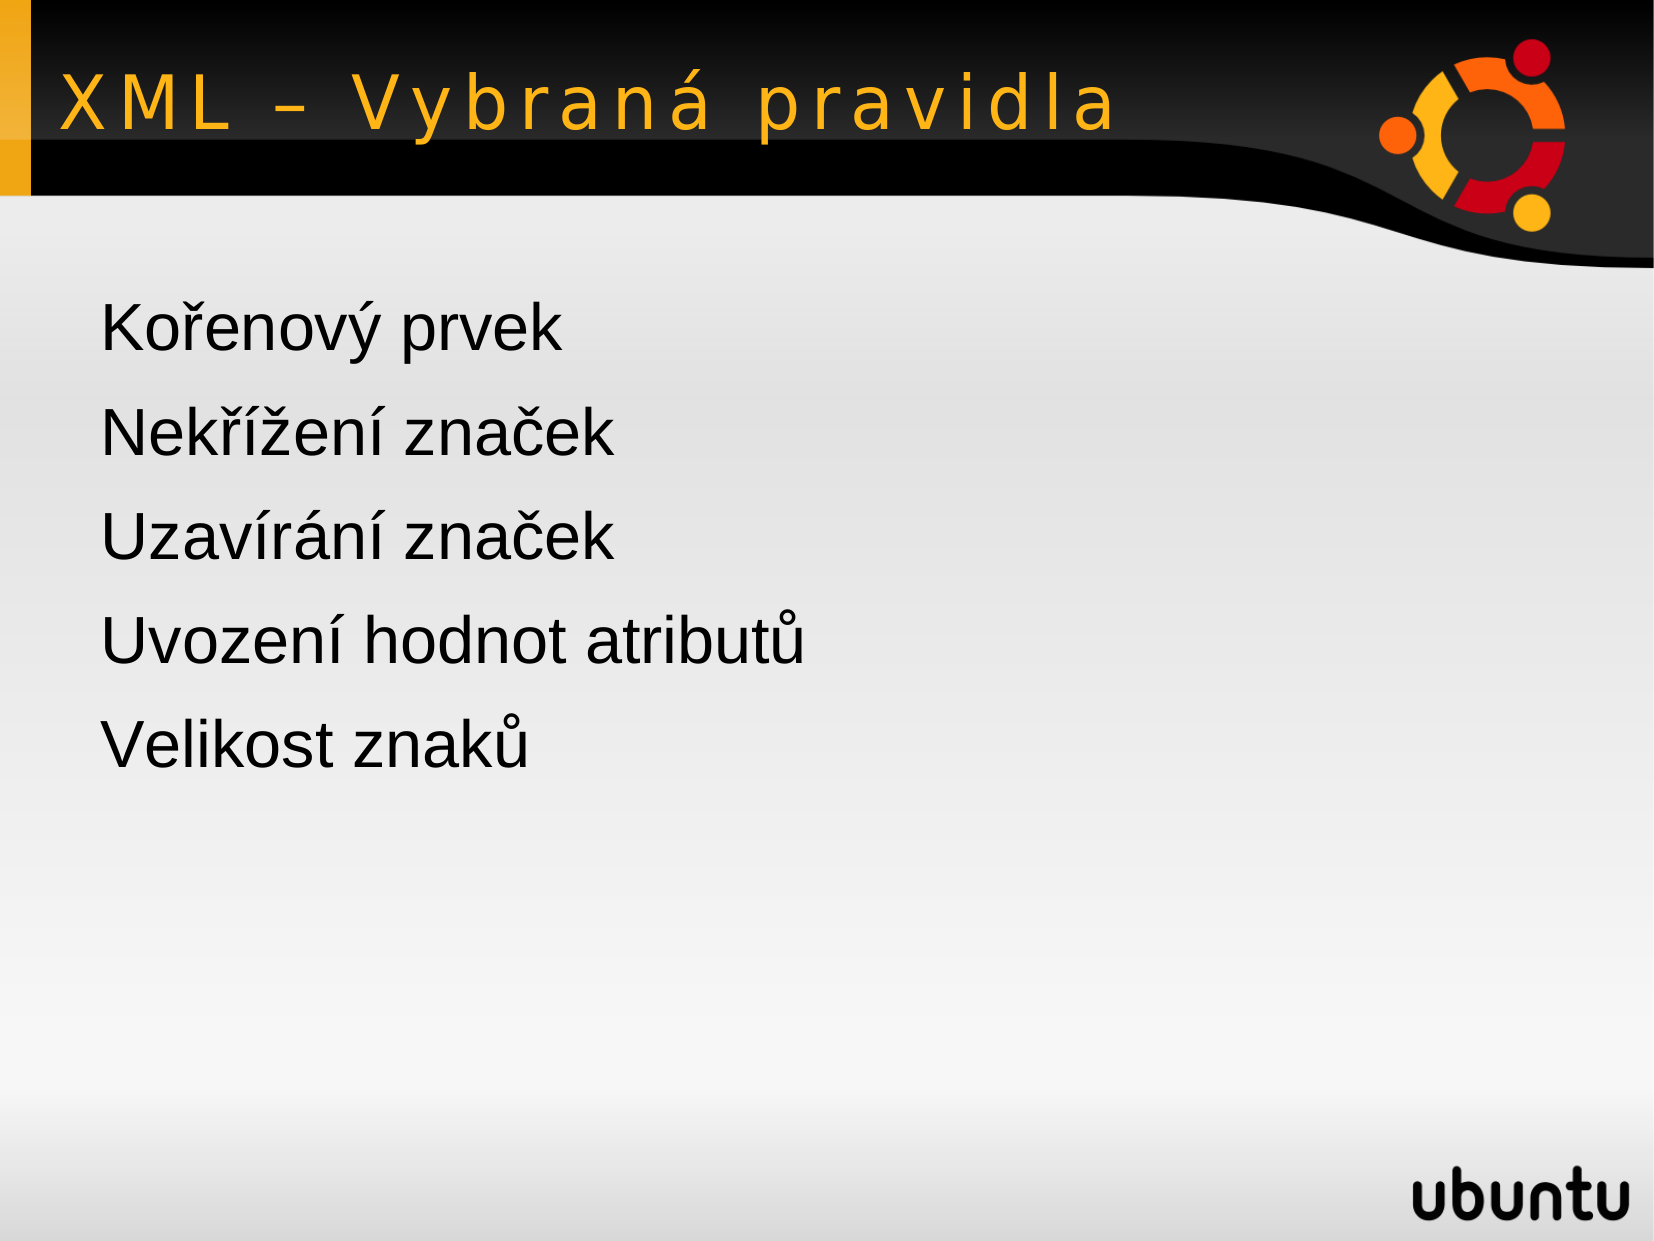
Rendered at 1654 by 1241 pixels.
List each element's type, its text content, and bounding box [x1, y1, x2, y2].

picture [0, 0, 1654, 1241]
list Kořenový prvek Nekřížení značek Uzavírání značek Uvození hodnot atributů Velikost znaků [82, 290, 1571, 1109]
title XML – Vybraná pravidla [59, 29, 1270, 178]
